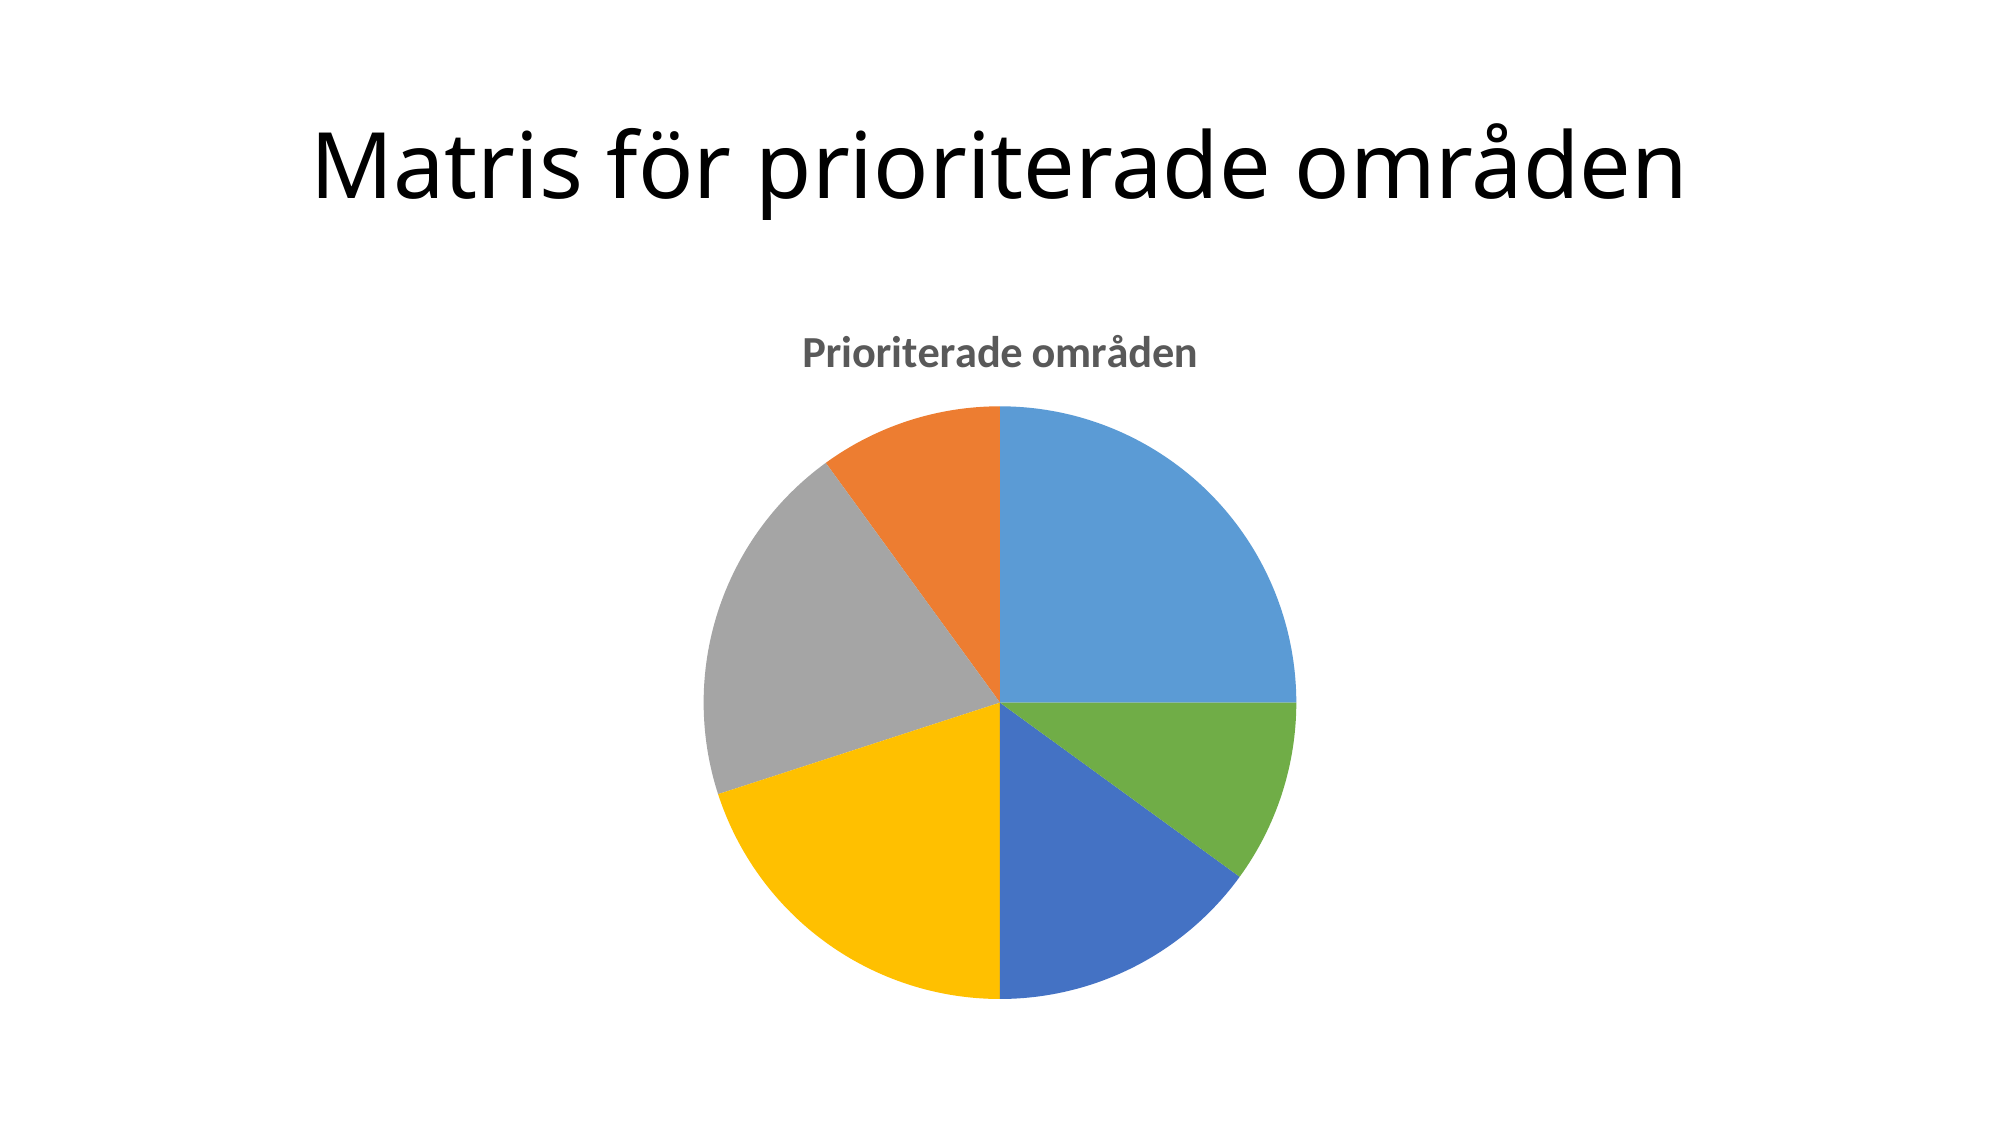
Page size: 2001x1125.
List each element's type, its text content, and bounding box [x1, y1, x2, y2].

chart [137, 299, 1863, 1014]
title Matris för prioriterade områden [137, 59, 1863, 278]
